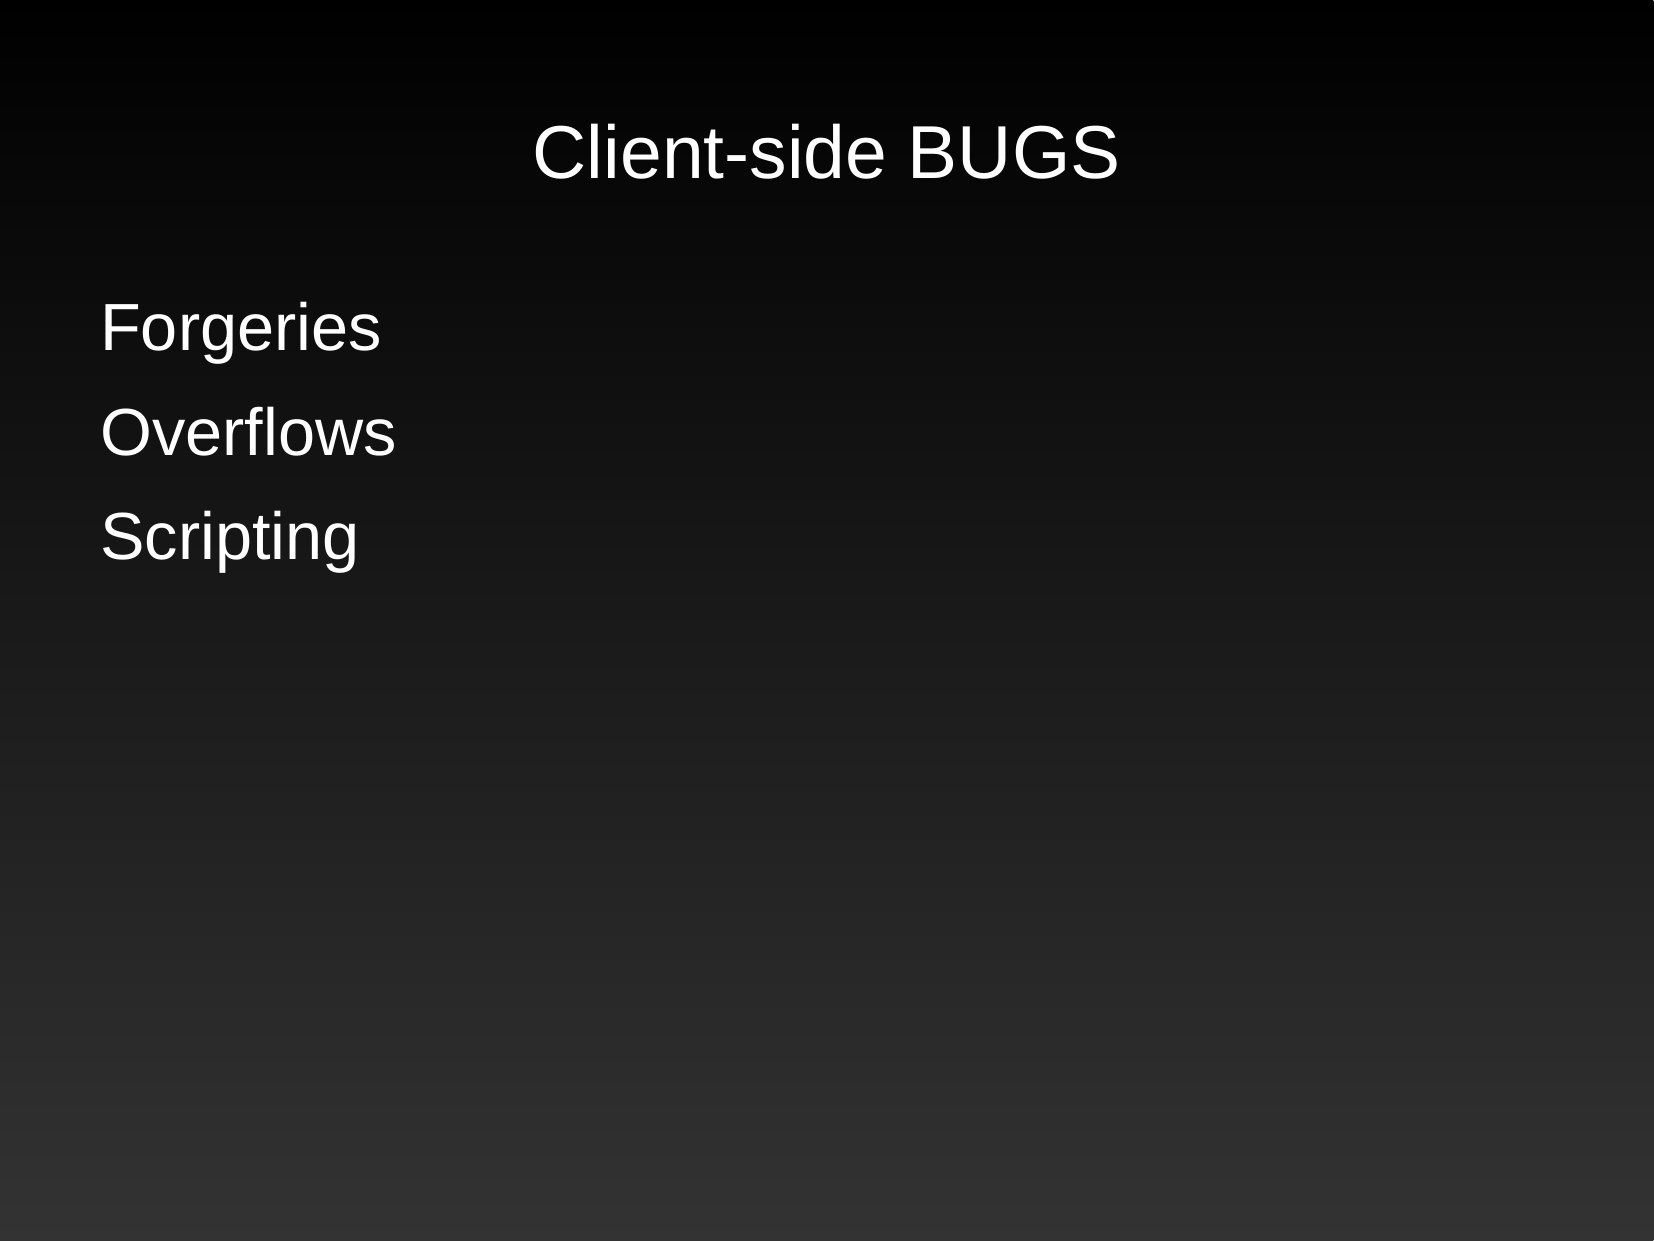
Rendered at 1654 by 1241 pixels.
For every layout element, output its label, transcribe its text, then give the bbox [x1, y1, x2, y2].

title Client-side BUGS [82, 49, 1571, 257]
list Forgeries Overflows Scripting [82, 290, 1571, 1109]
